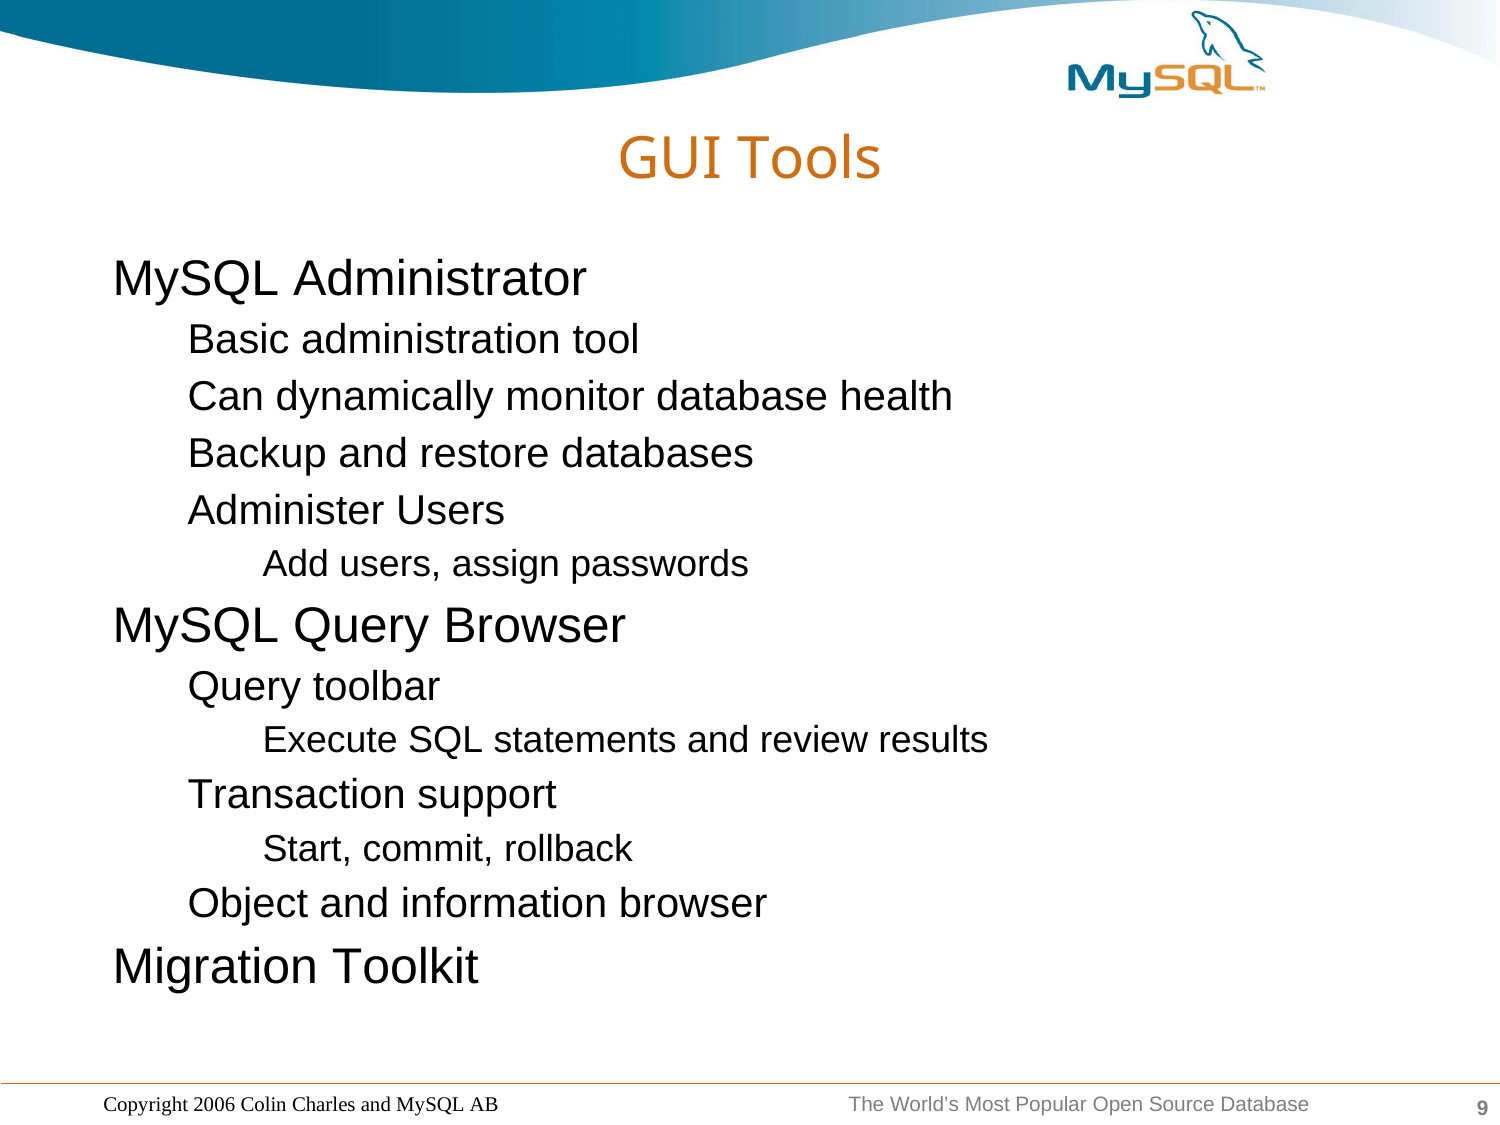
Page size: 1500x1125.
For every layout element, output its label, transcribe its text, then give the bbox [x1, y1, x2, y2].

picture [1075, 71, 1085, 87]
picture [0, 31, 326, 87]
picture [613, 0, 1500, 87]
title GUI Tools [0, 87, 1500, 226]
list MySQL Administrator Basic administration tool Can dynamically monitor database health Backup and restore databases Administer Users Add users, assign passwords MySQL Query Browser Query toolbar Execute SQL statements and review results Transaction support Start, commit, rollback Object and information browser Migration Toolkit [112, 249, 1388, 1113]
picture [1098, 71, 1107, 87]
